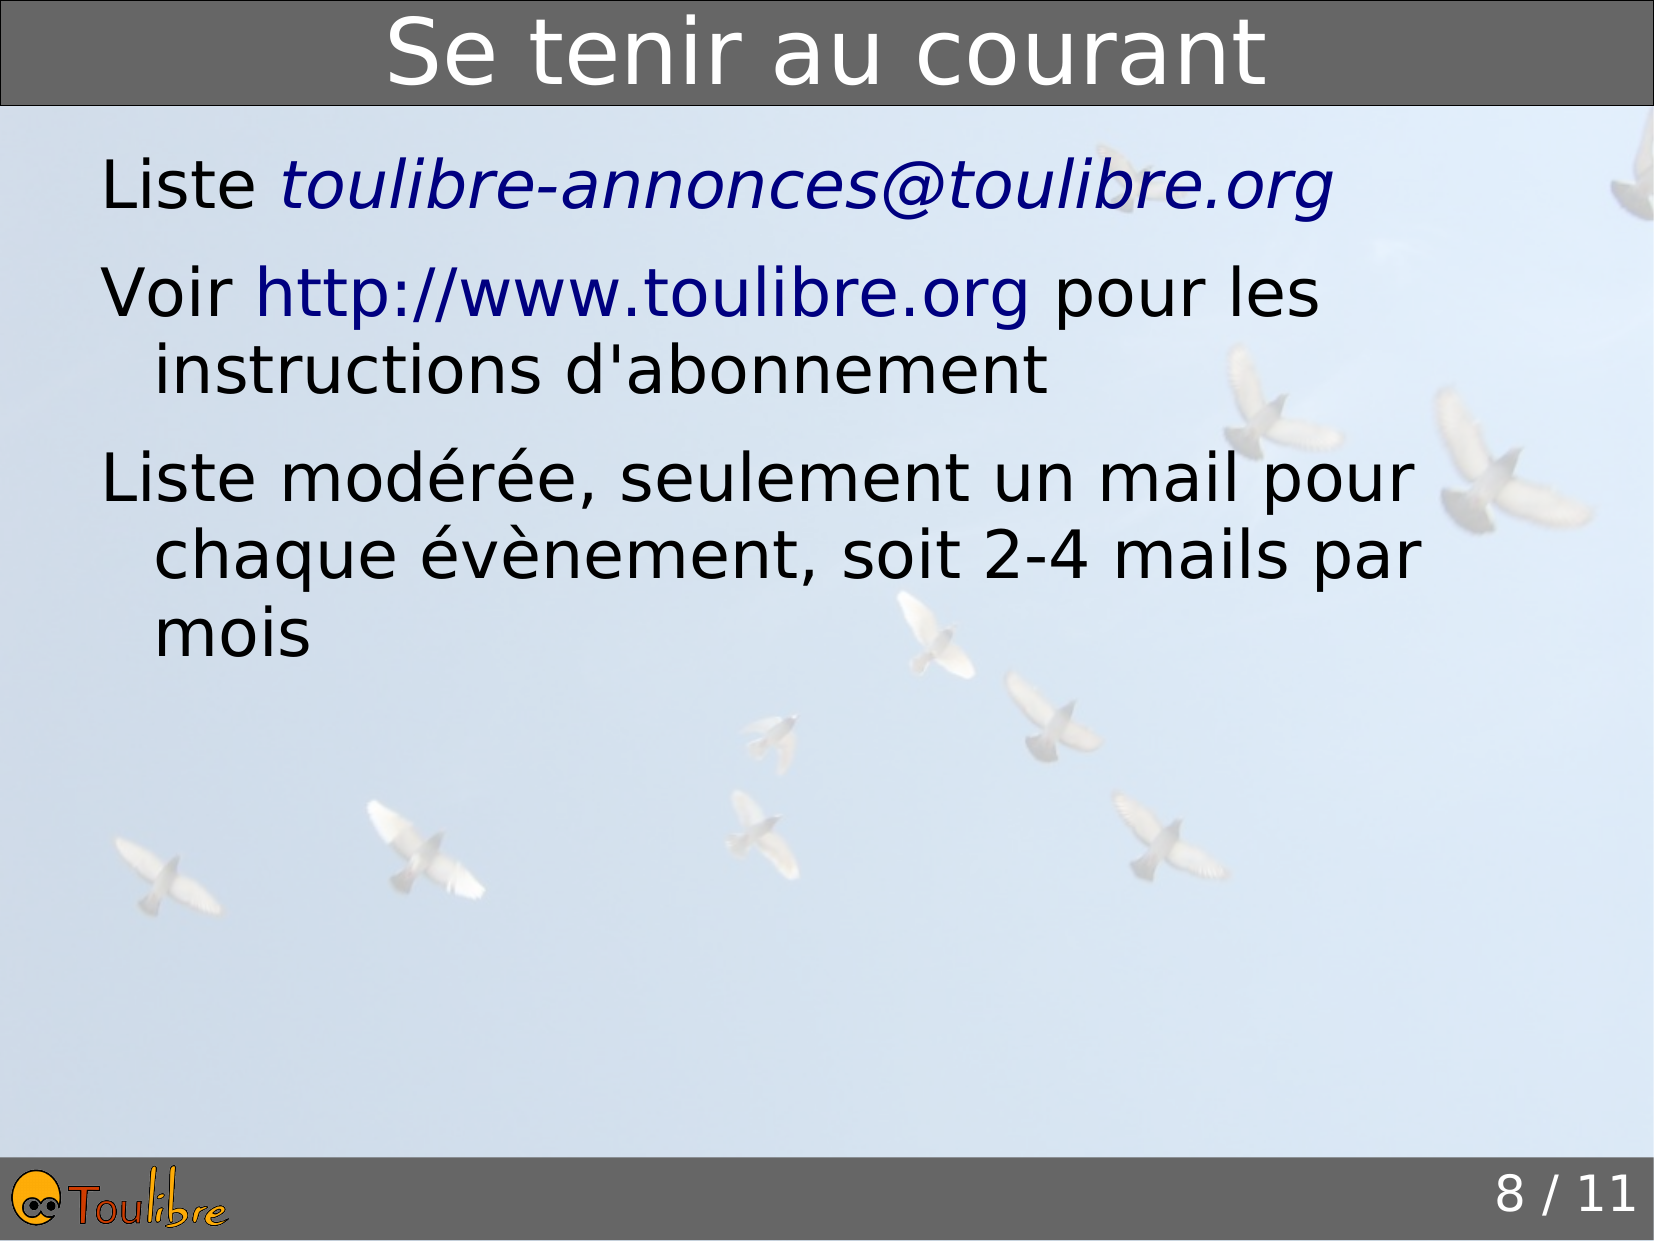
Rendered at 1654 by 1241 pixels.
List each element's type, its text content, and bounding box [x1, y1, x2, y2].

list Liste toulibre-annonces@toulibre.org Voir http://www.toulibre.org pour les instructions d'abonnement Liste modérée, seulement un mail pour chaque évènement, soit 2-4 mails par mois [82, 146, 1571, 1094]
title Se tenir au courant [0, 0, 1654, 107]
picture [11, 1165, 229, 1228]
